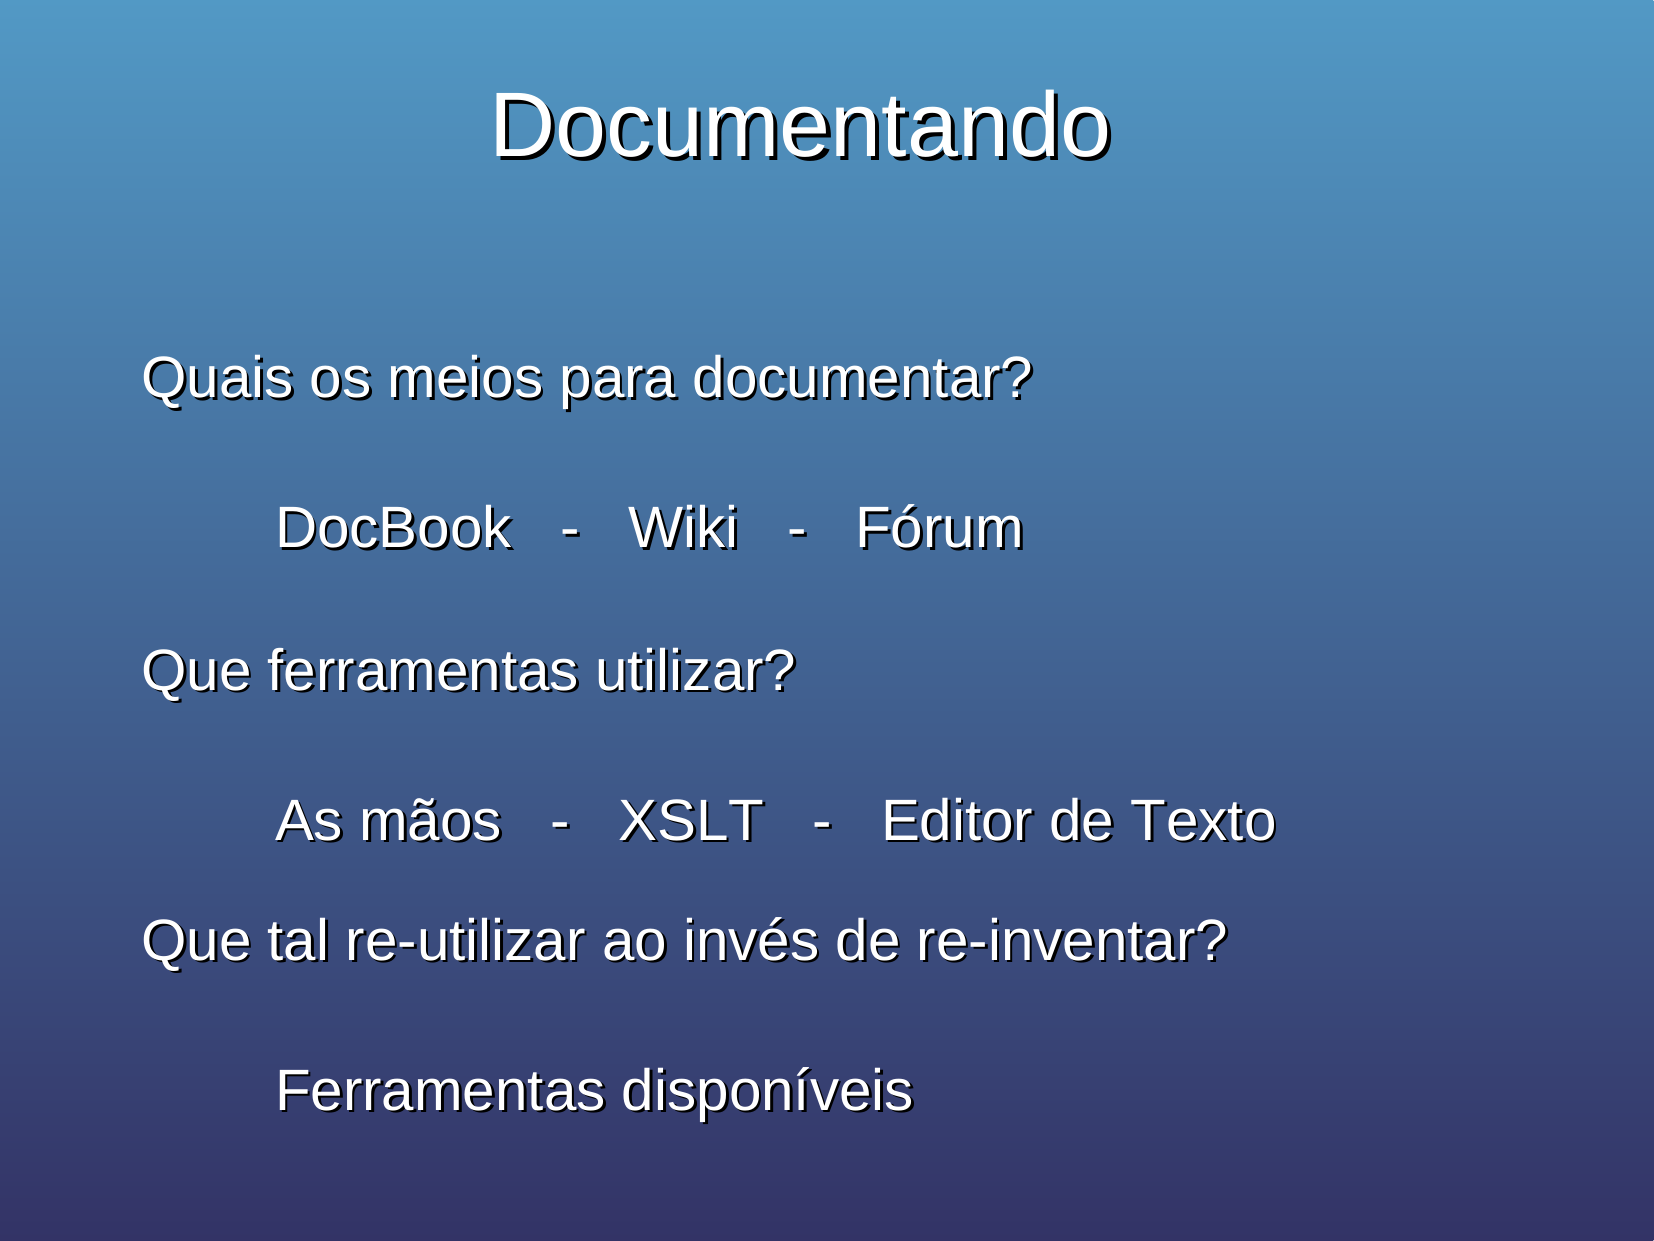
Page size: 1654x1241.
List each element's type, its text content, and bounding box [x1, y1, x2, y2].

text_box Documentando [403, 65, 1092, 184]
text_box [0, 0, 1654, 1241]
text_box As mãos - XSLT - Editor de Texto [225, 779, 1291, 860]
text_box Que ferramentas utilizar? [75, 629, 846, 710]
text_box Quais os meios para documentar? [75, 337, 1082, 418]
text_box Que tal re-utilizar ao invés de re-inventar? [75, 900, 1276, 980]
text_box Ferramentas disponíveis [225, 1050, 928, 1130]
text_box DocBook - Wiki - Fórum [225, 487, 1038, 568]
